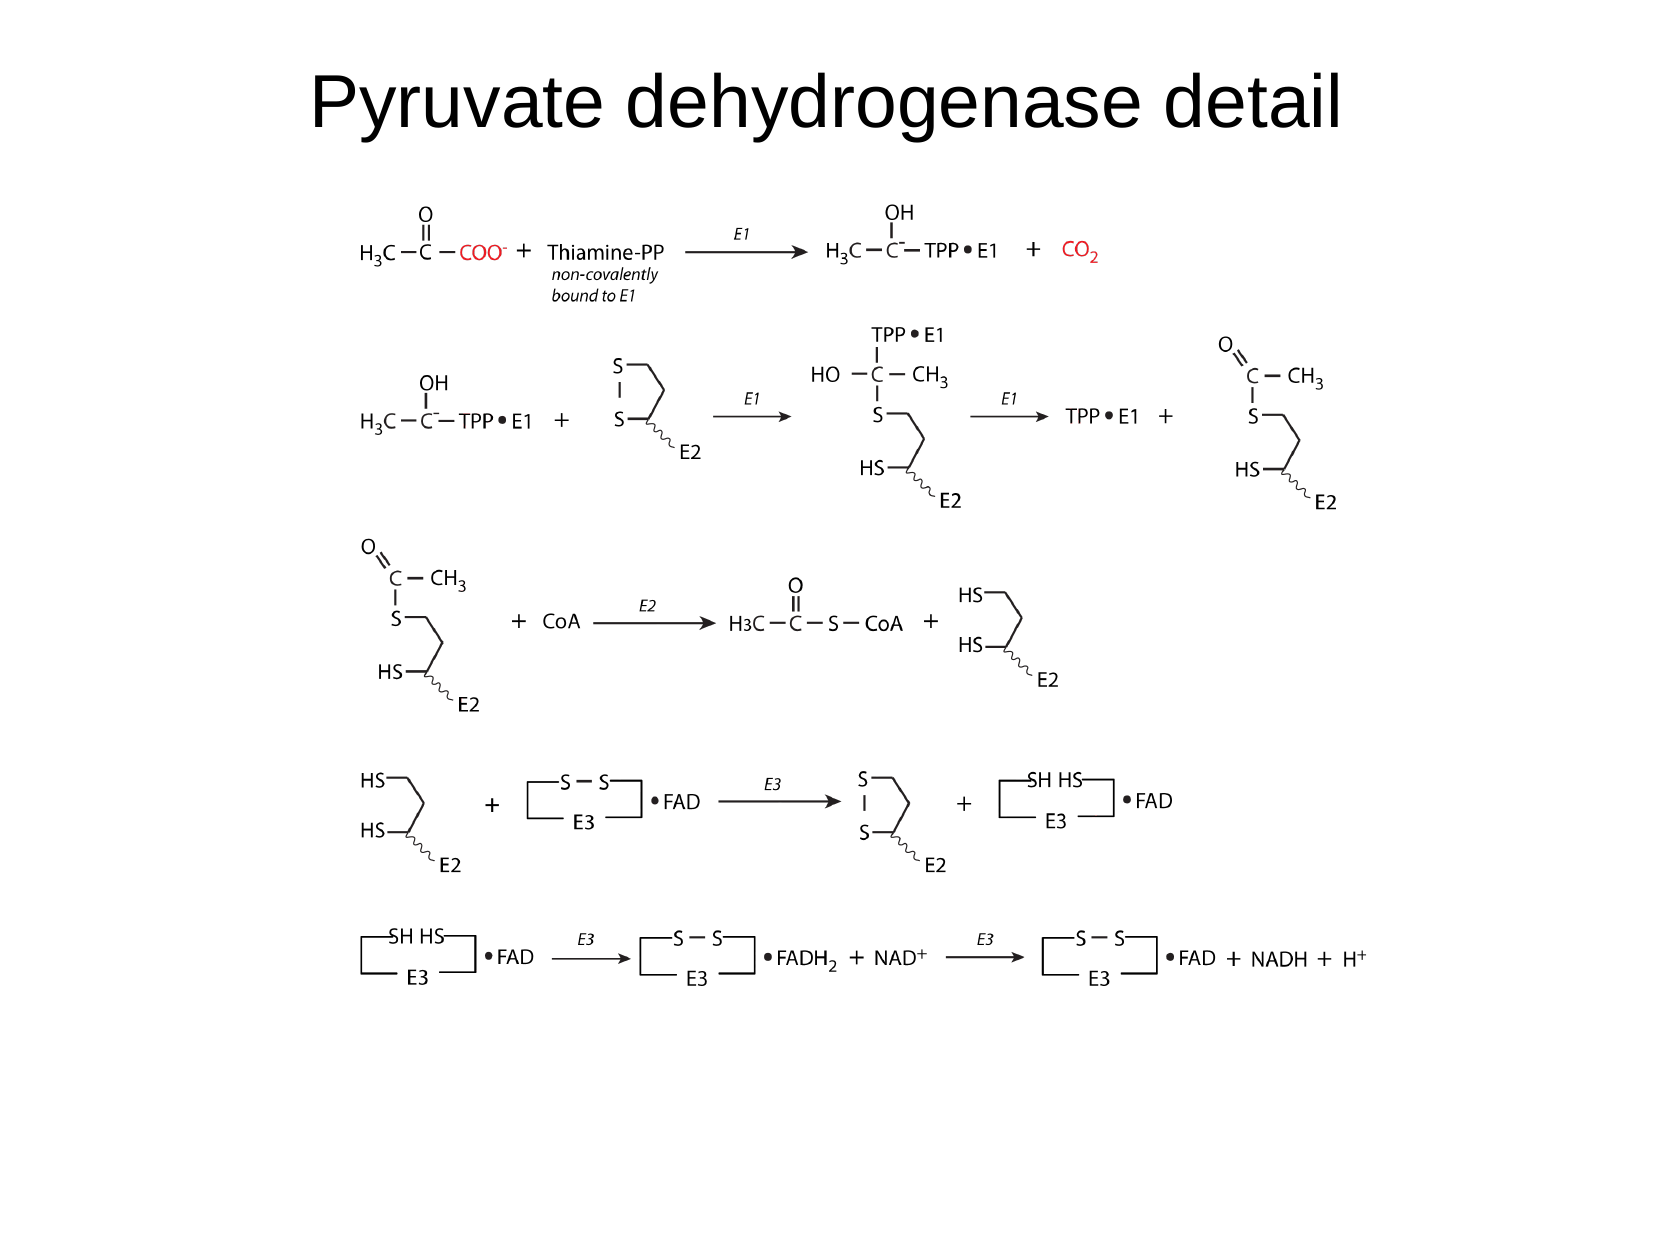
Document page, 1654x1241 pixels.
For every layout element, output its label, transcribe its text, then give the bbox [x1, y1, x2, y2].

picture [293, 200, 1367, 1042]
title Pyruvate dehydrogenase detail [82, 55, 1571, 145]
